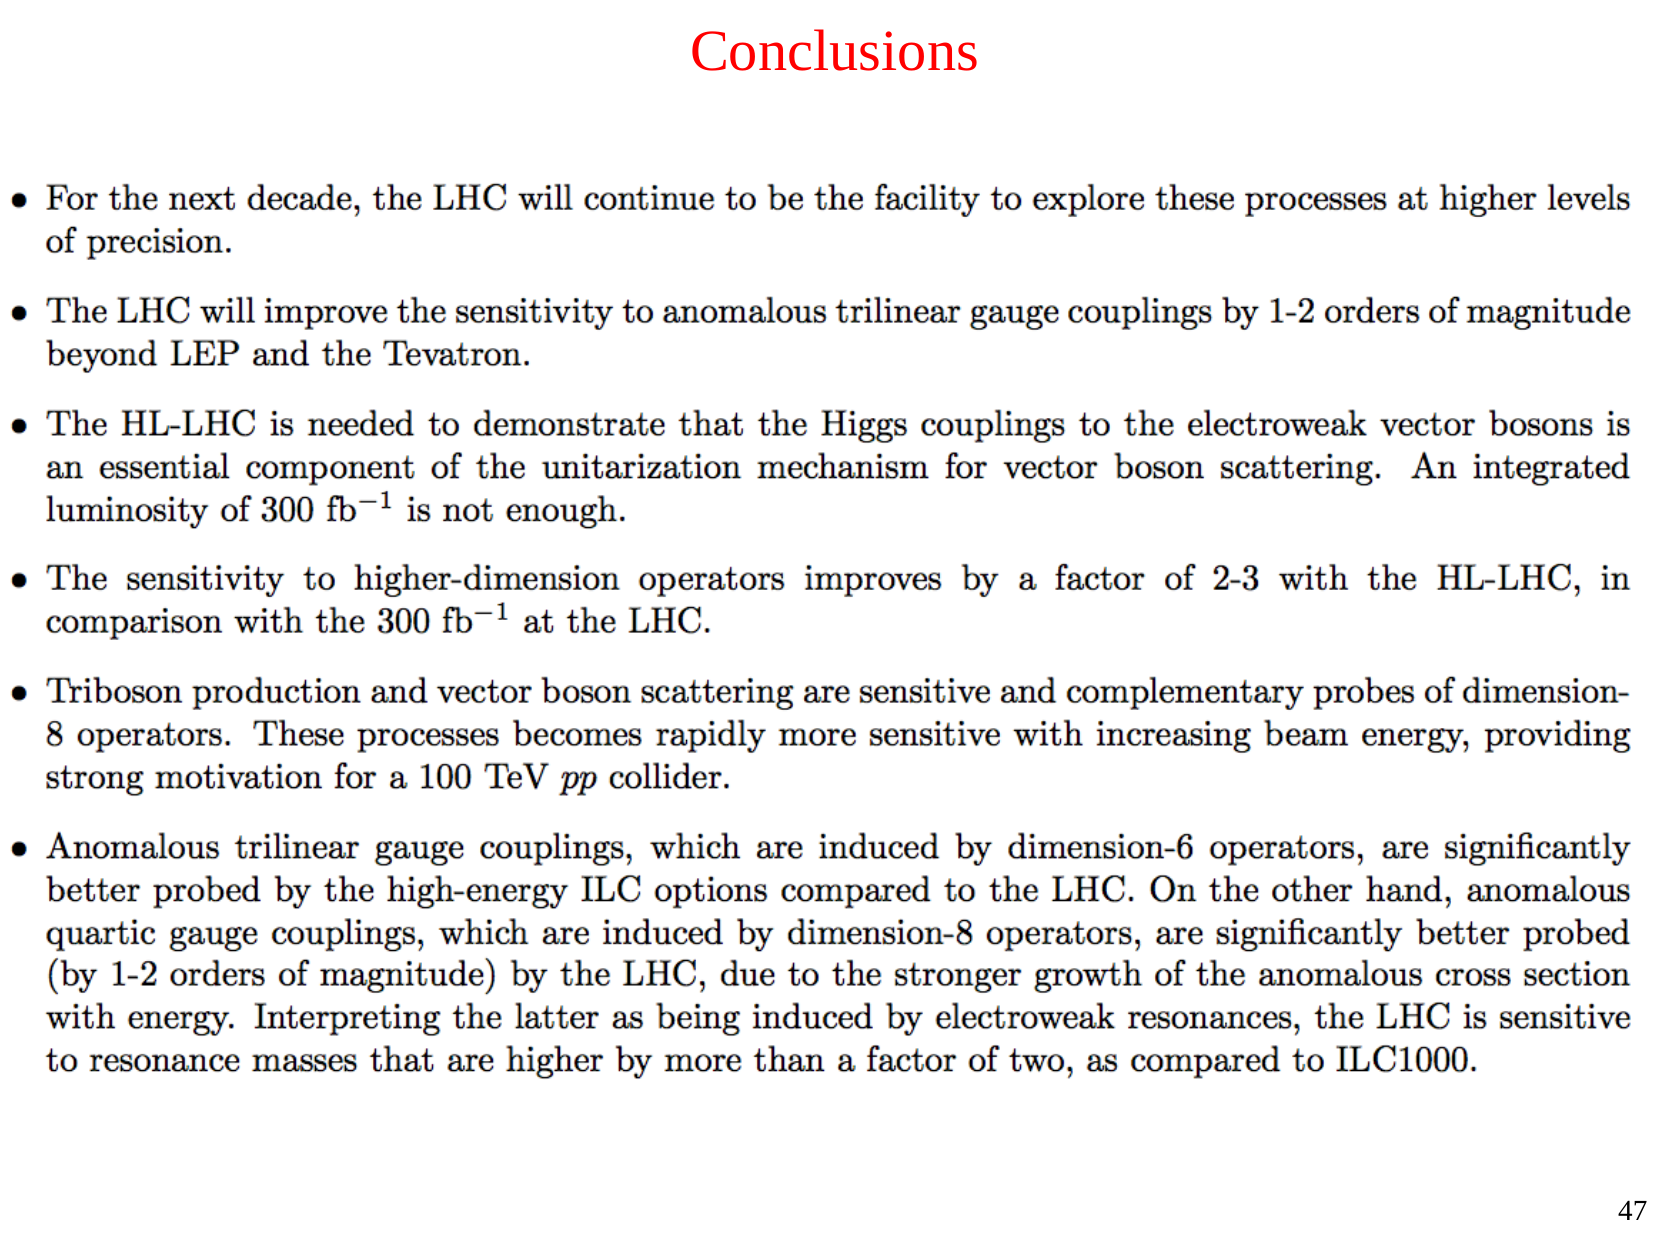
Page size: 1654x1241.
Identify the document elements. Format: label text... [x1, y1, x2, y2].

title Conclusions [128, 0, 1541, 144]
picture [1, 177, 1654, 1090]
